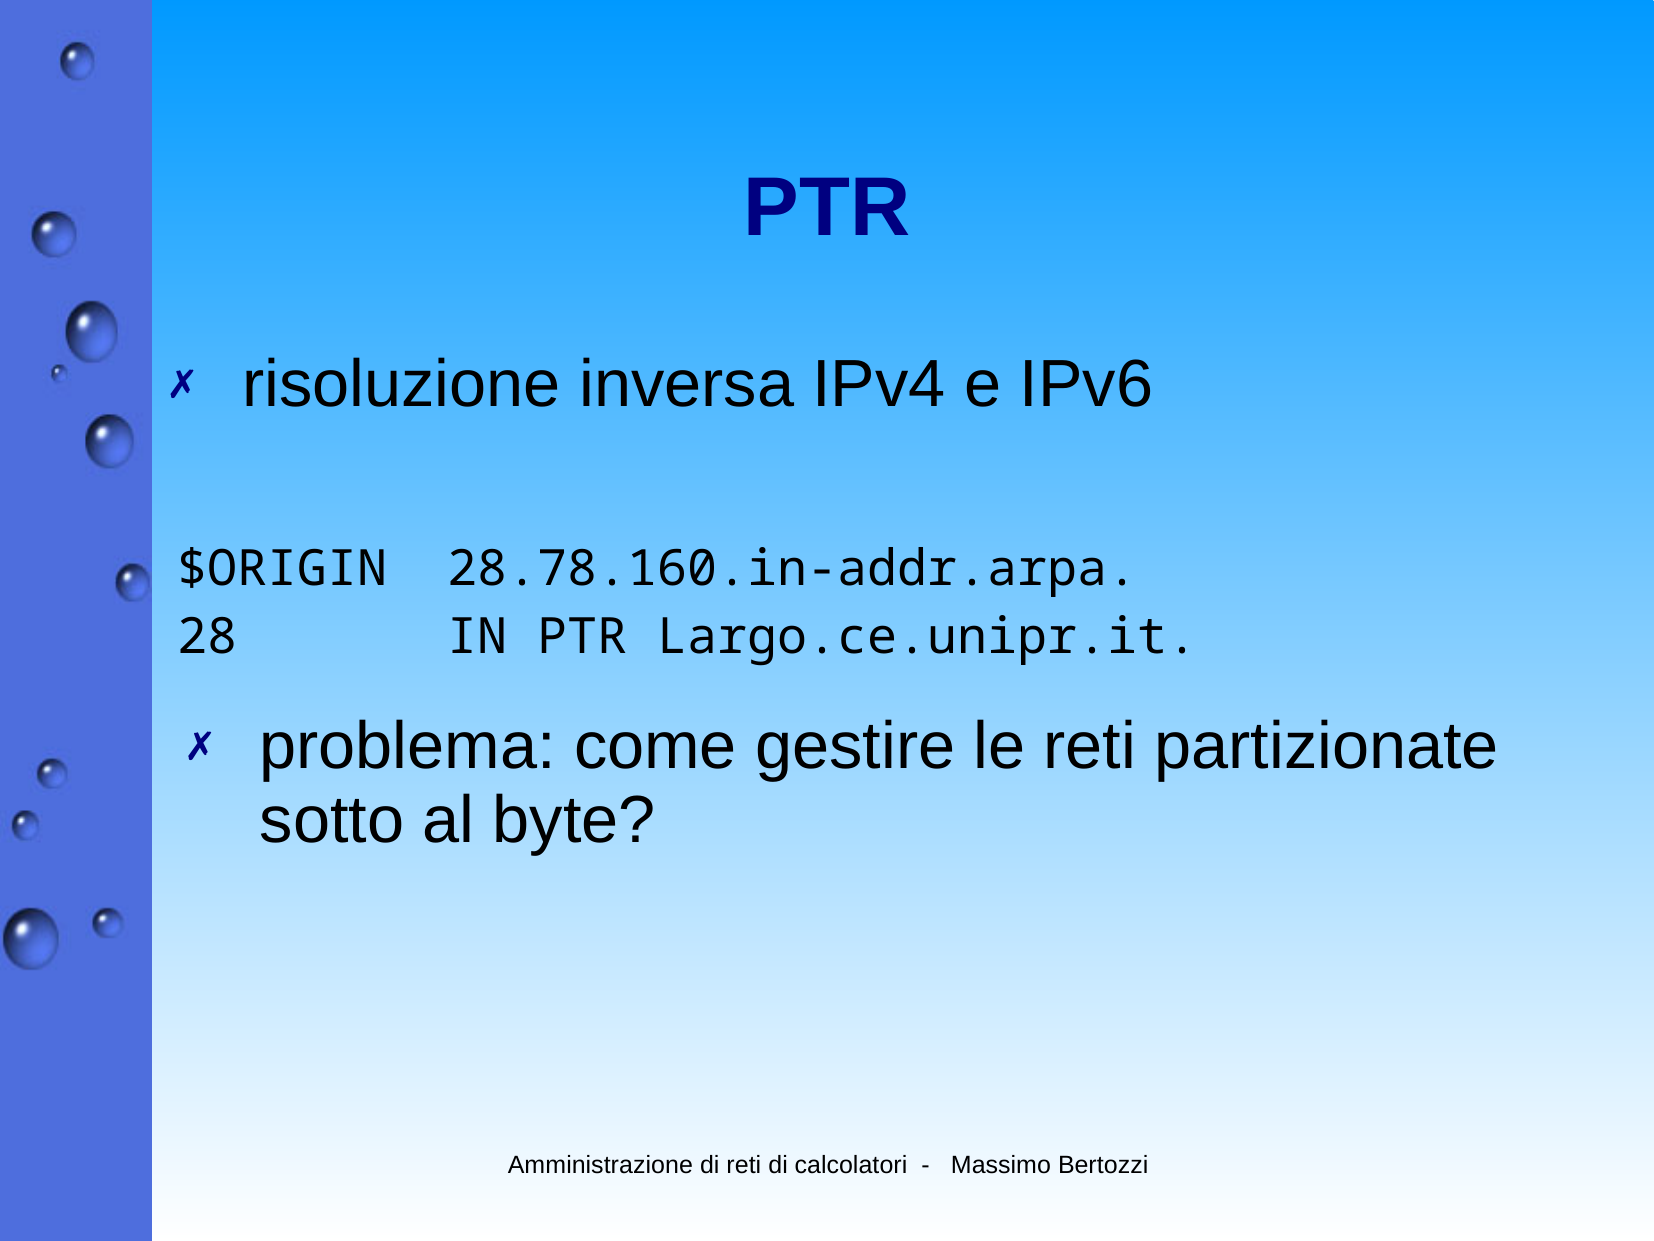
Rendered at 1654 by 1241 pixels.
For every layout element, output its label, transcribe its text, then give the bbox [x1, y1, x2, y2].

text_box $ORIGIN 28.78.160.in-addr.arpa. 28 IN PTR Largo.ce.unipr.it. [177, 531, 1595, 707]
list problema: come gestire le reti partizionate sotto al byte? [177, 708, 1590, 864]
title PTR [121, 102, 1534, 311]
list risoluzione inversa IPv4 e IPv6 [159, 346, 1572, 443]
picture [0, 0, 152, 1241]
text_box [253, 600, 1654, 717]
